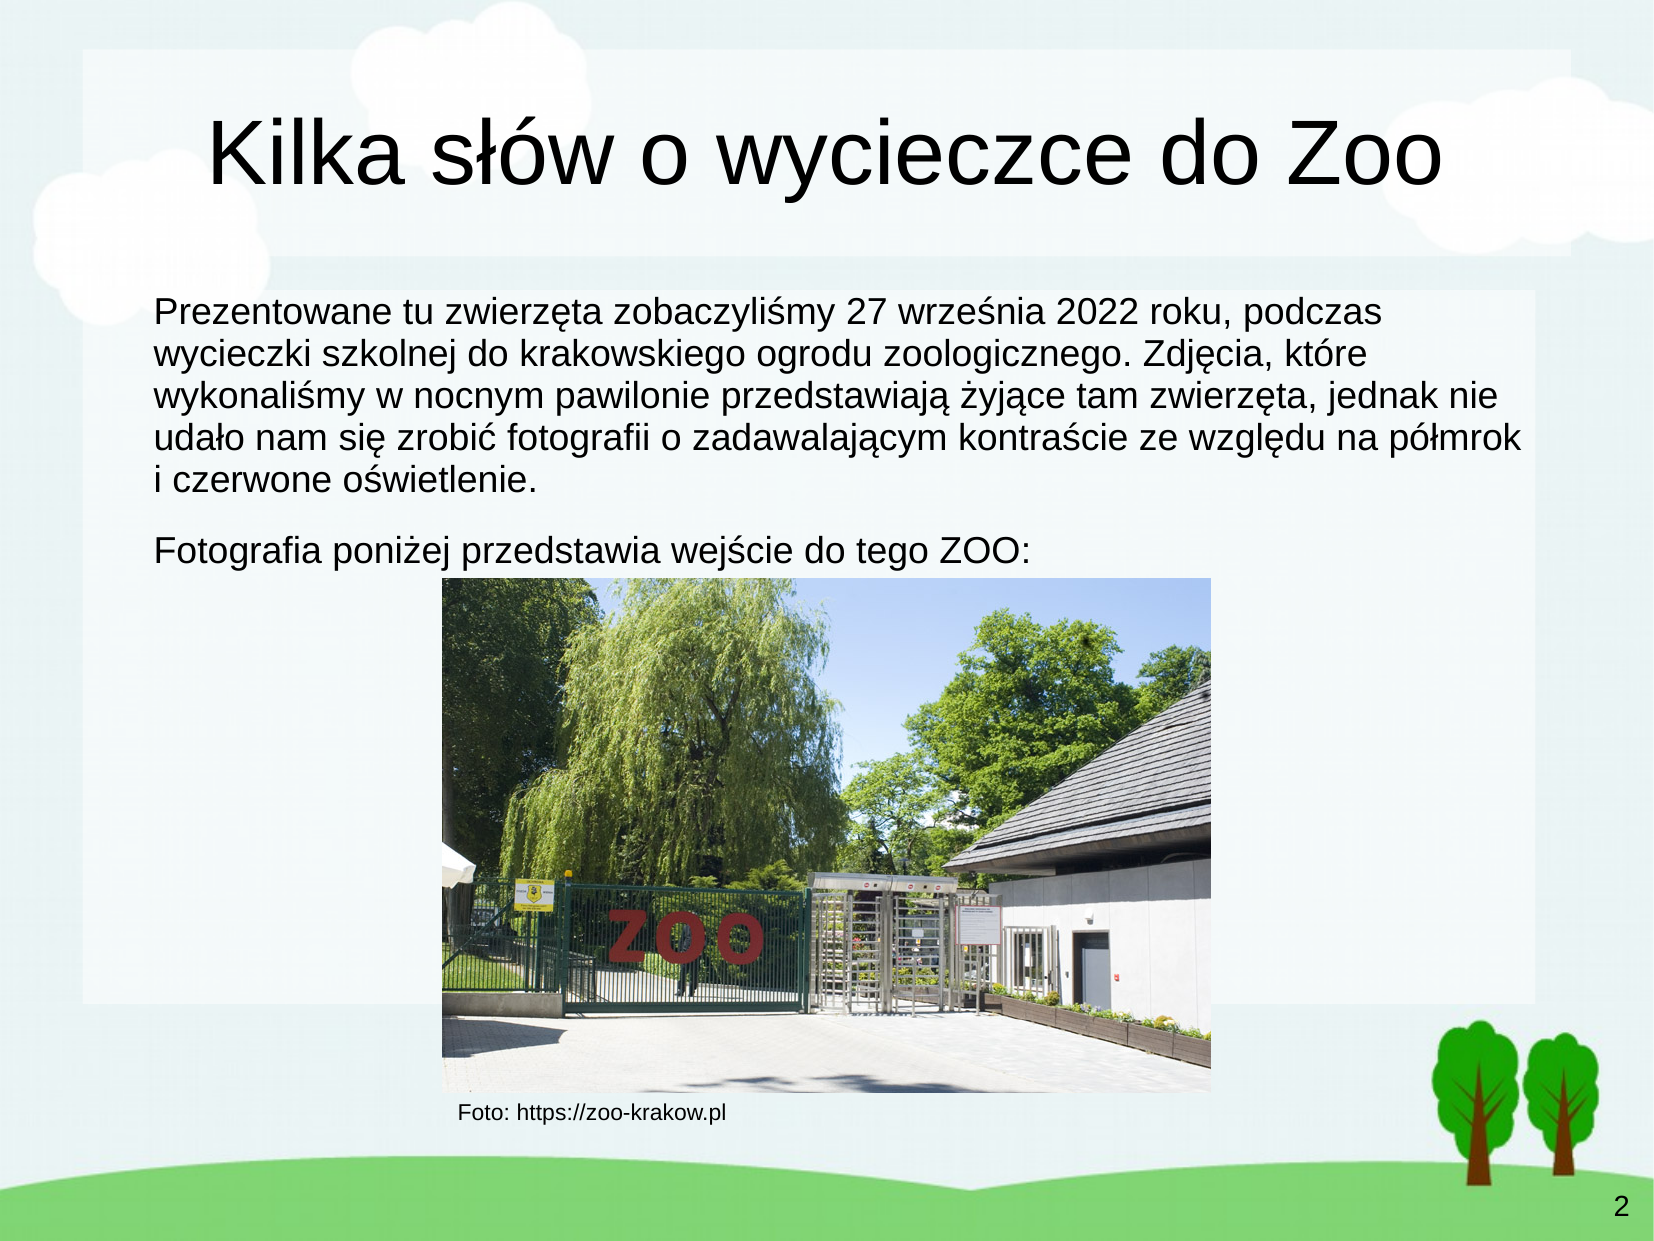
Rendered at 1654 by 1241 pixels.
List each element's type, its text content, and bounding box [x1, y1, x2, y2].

list Prezentowane tu zwierzęta zobaczyliśmy 27 września 2022 roku, podczas wycieczki szkolnej do krakowskiego ogrodu zoologicznego. Zdjęcia, które wykonaliśmy w nocnym pawilonie przedstawiają żyjące tam zwierzęta, jednak nie udało nam się zrobić fotografii o zadawalającym kontraście ze względu na półmrok i czerwone oświetlenie. Fotografia poniżej przedstawia wejście do tego ZOO: [82, 290, 1536, 1004]
picture [0, 0, 1654, 1241]
text_box Foto: https://zoo-krakow.pl [442, 1092, 768, 1133]
title Kilka słów o wycieczce do Zoo [82, 49, 1571, 257]
